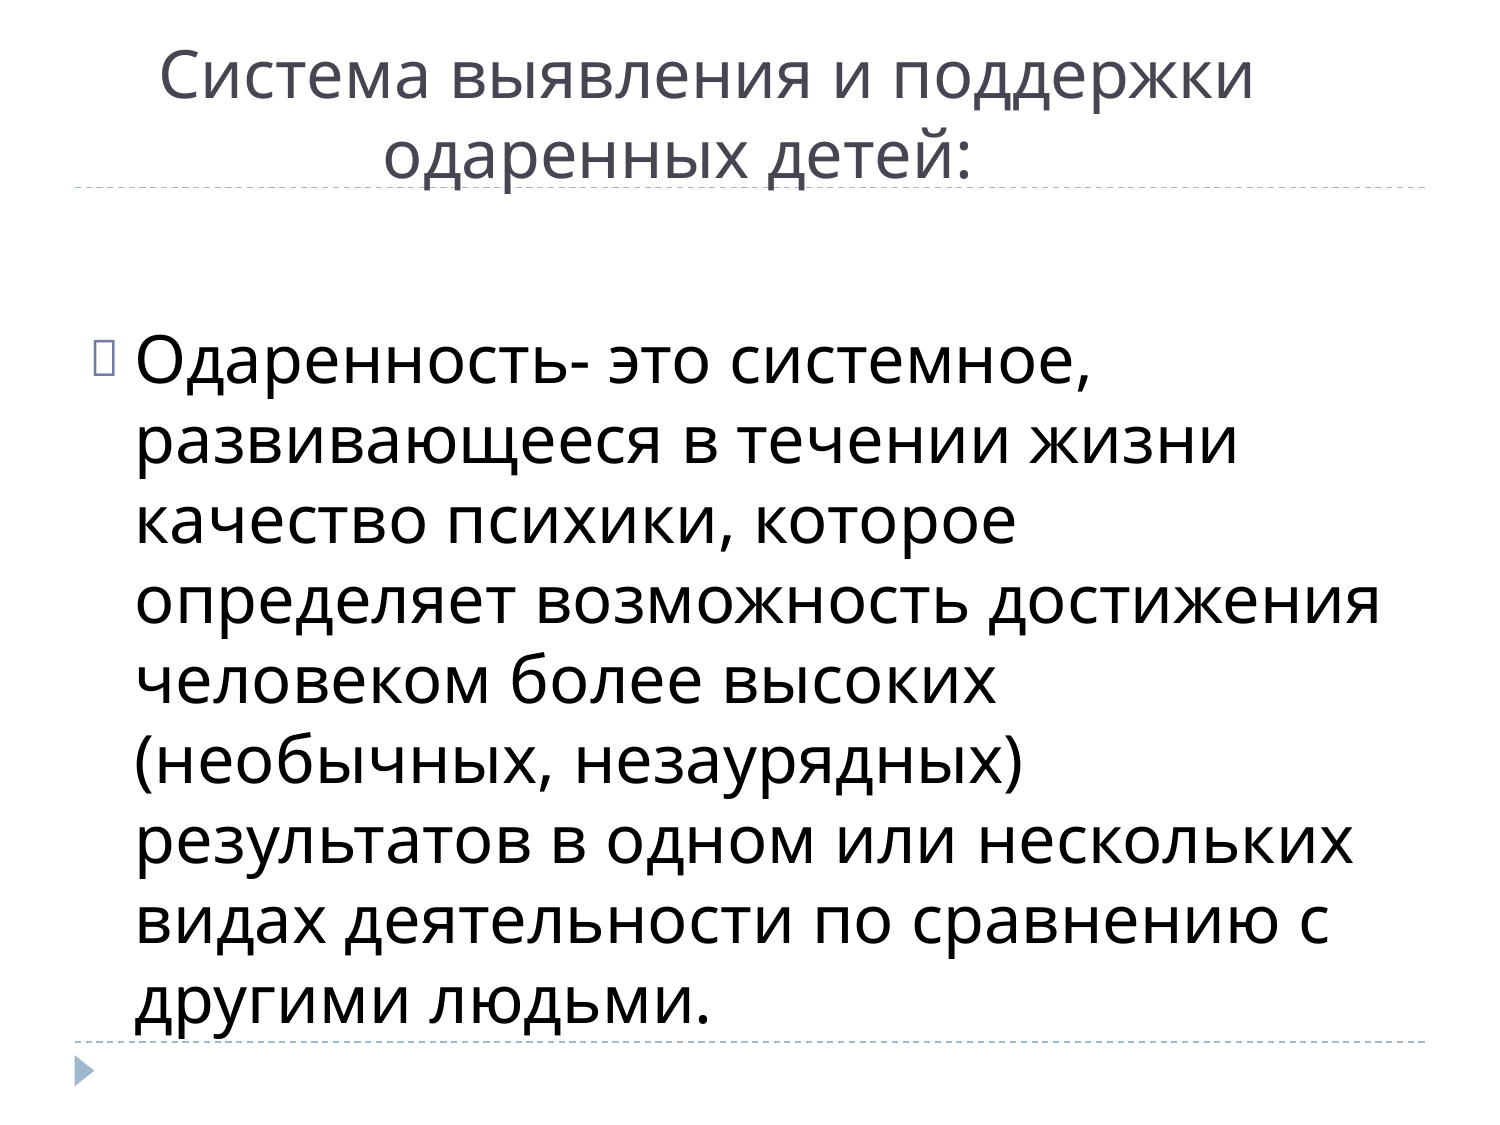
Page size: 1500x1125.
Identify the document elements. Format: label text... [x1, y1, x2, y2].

list Одаренность- это системное, развивающееся в течении жизни качество психики, которое определяет возможность достижения человеком более высоких (необычных, незаурядных) результатов в одном или нескольких видах деятельности по сравнению с другими людьми. [75, 200, 1425, 1010]
title Система выявления и поддержки одаренных детей: [75, 24, 1425, 188]
